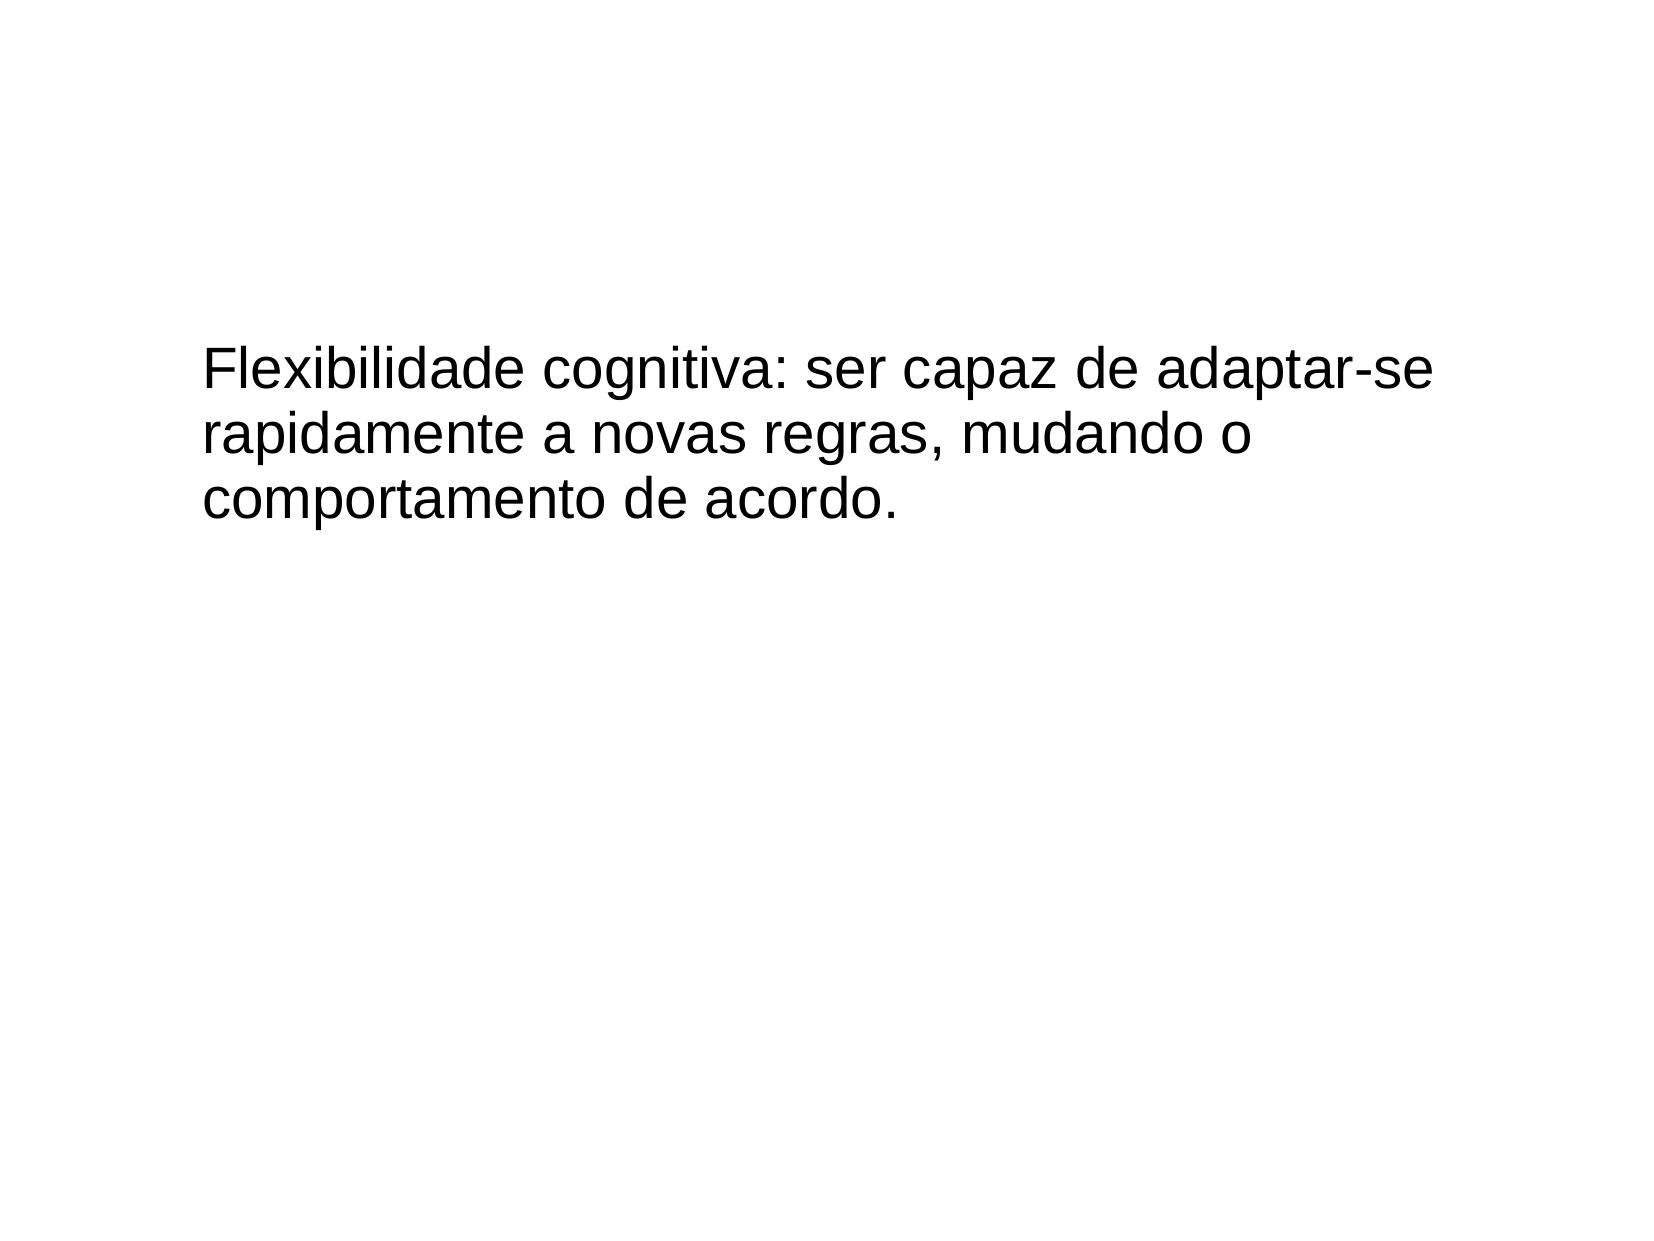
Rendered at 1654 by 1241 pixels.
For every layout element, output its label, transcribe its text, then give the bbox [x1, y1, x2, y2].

text_box Flexibilidade cognitiva: ser capaz de adaptar-se rapidamente a novas regras, mudando o comportamento de acordo. [187, 328, 1501, 539]
